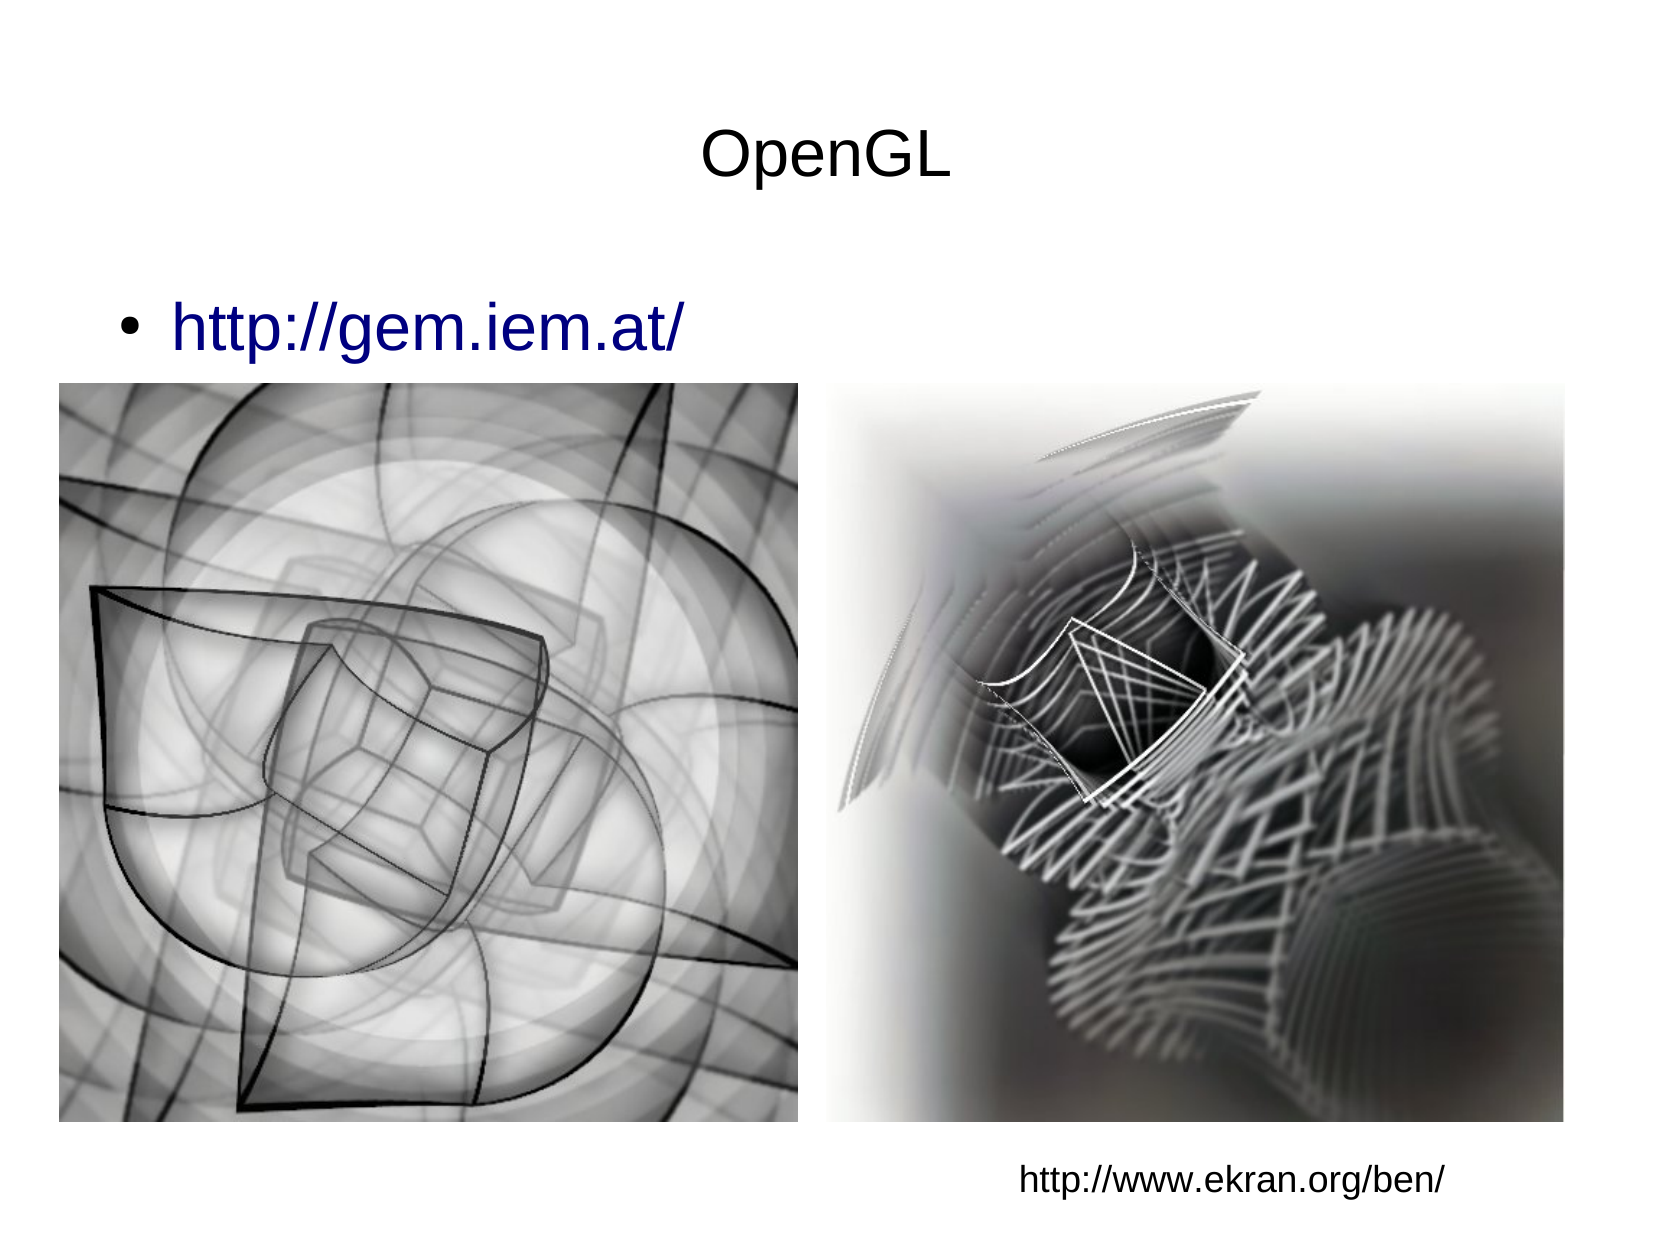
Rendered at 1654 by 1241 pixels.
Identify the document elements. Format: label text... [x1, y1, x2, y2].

picture [59, 383, 798, 1123]
picture [826, 383, 1565, 1123]
list http://gem.iem.at/ [82, 290, 1571, 1109]
title OpenGL [82, 49, 1571, 257]
text_box http://www.ekran.org/ben/ [1003, 1151, 1536, 1209]
